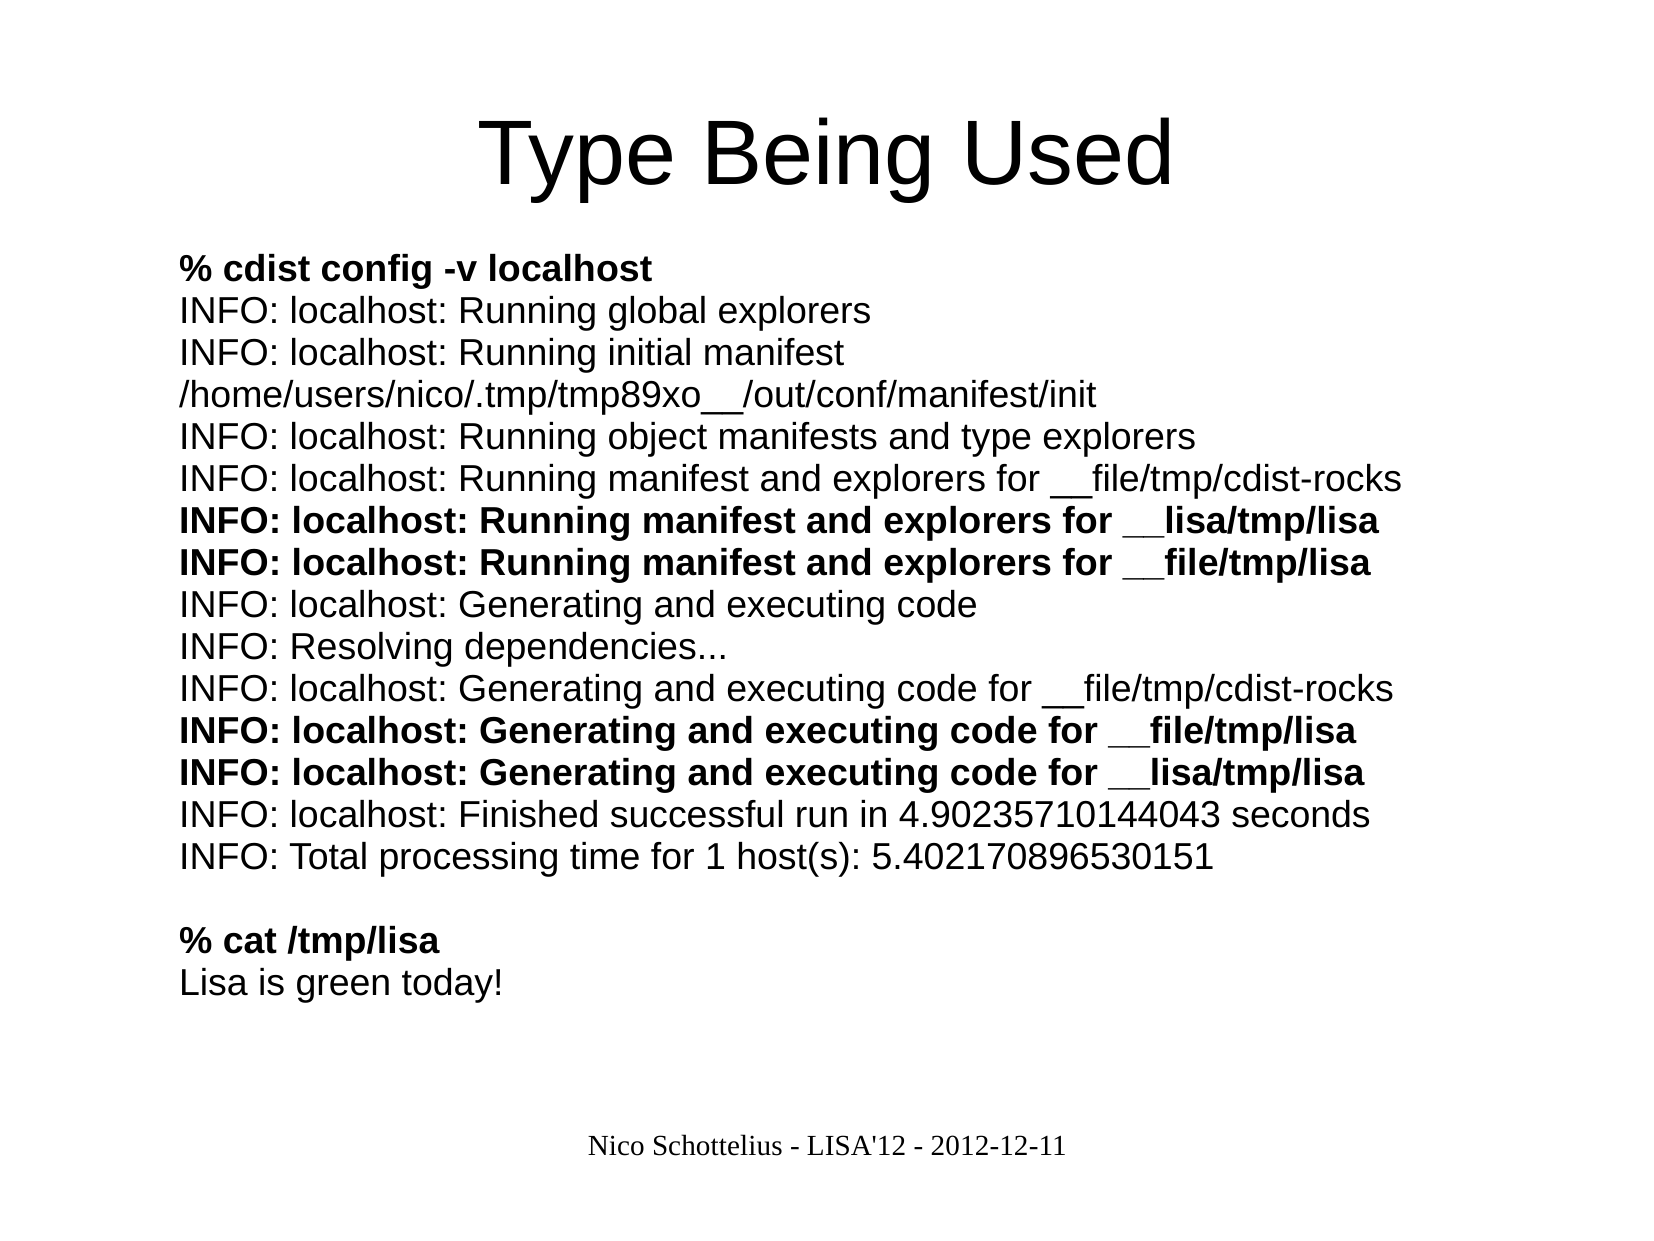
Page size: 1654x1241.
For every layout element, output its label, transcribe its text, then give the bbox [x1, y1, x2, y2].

text_box % cdist config -v localhost INFO: localhost: Running global explorers INFO: localhost: Running initial manifest /home/users/nico/.tmp/tmp89xo__/out/conf/manifest/init INFO: localhost: Running object manifests and type explorers INFO: localhost: Running manifest and explorers for __file/tmp/cdist-rocks INFO: localhost: Running manifest and explorers for __lisa/tmp/lisa INFO: localhost: Running manifest and explorers for __file/tmp/lisa INFO: localhost: Generating and executing code INFO: Resolving dependencies... INFO: localhost: Generating and executing code for __file/tmp/cdist-rocks INFO: localhost: Generating and executing code for __file/tmp/lisa INFO: localhost: Generating and executing code for __lisa/tmp/lisa INFO: localhost: Finished successful run in 4.90235710144043 seconds INFO: Total processing time for 1 host(s): 5.402170896530151 % cat /tmp/lisa Lisa is green today! [164, 240, 1546, 1104]
title Type Being Used [82, 49, 1571, 257]
